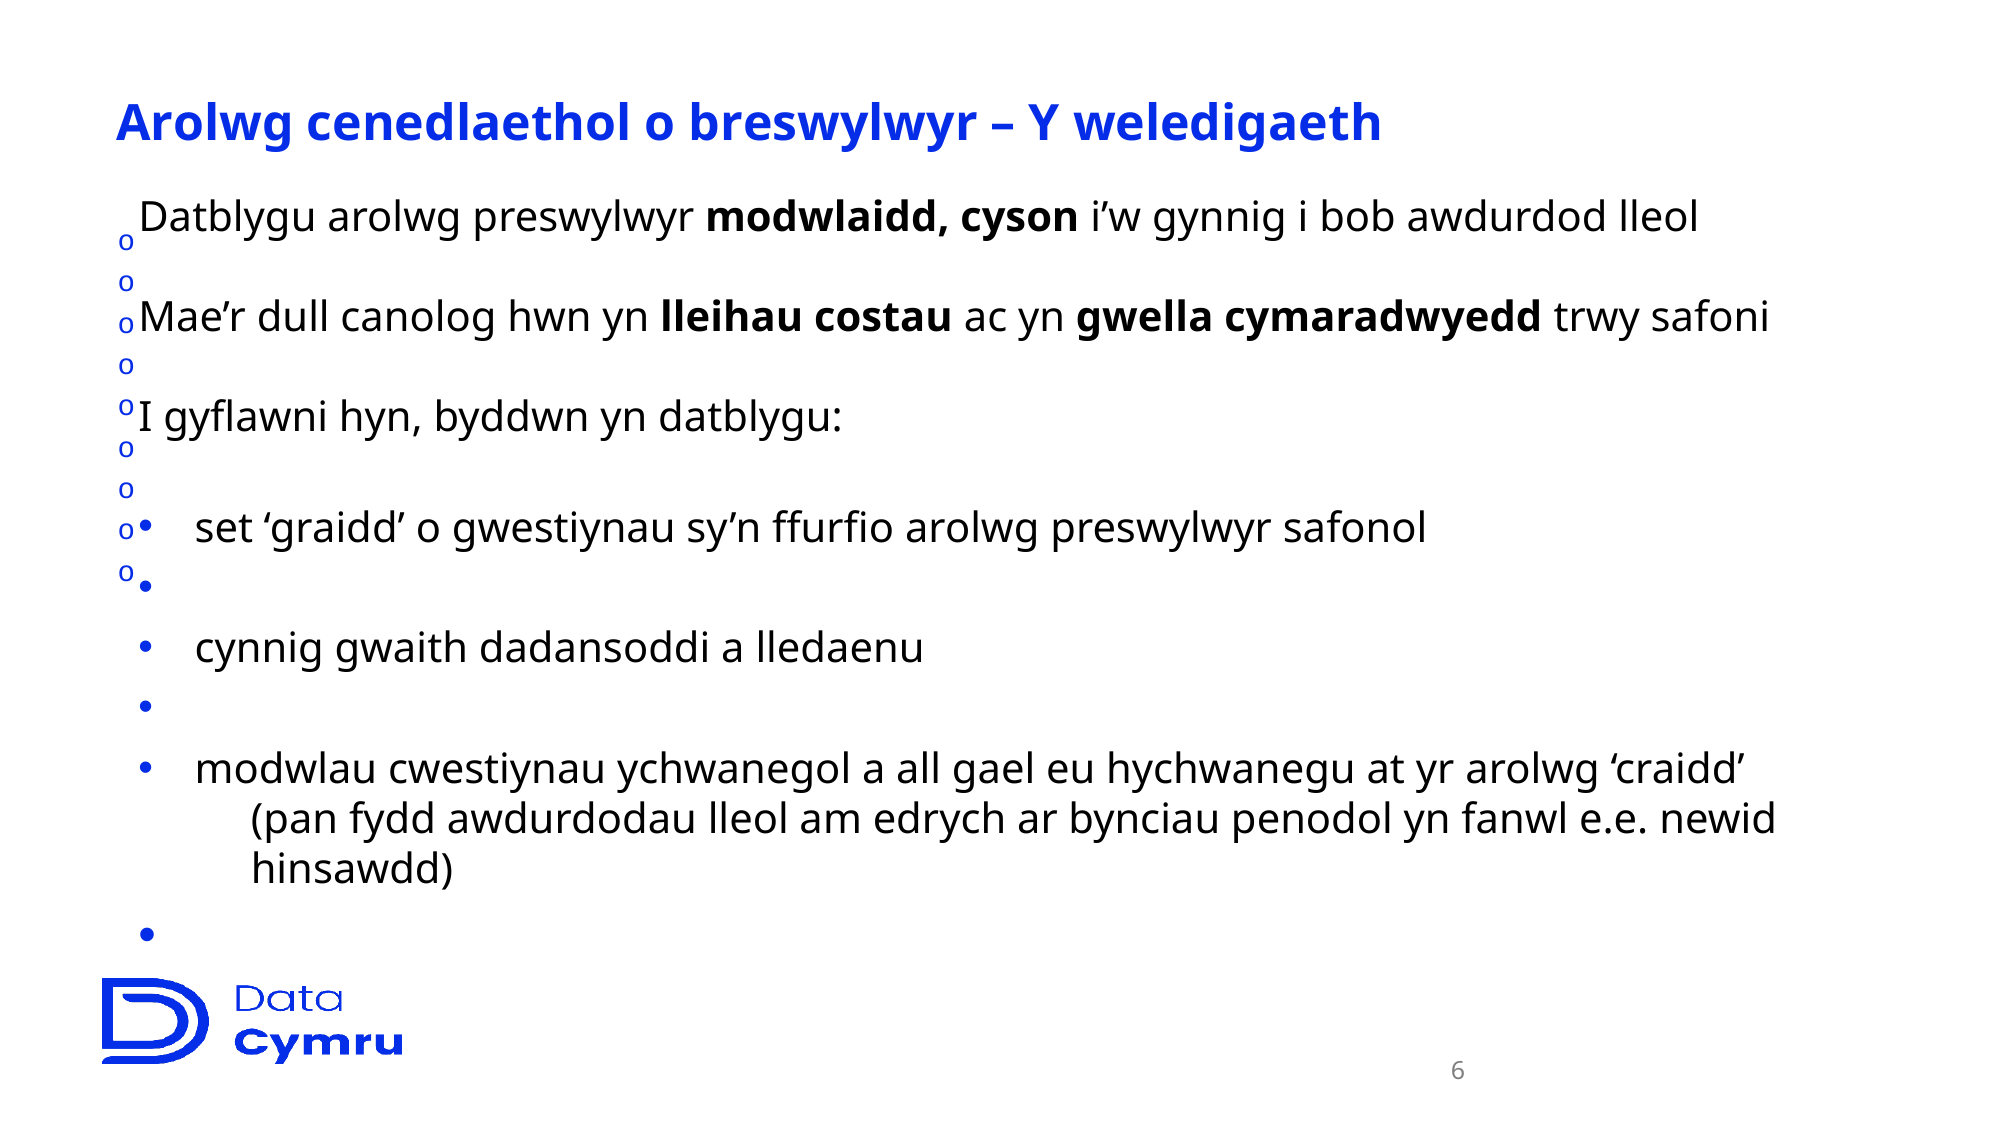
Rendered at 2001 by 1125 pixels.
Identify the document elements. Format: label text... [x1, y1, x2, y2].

text_box 6 [1435, 1046, 1903, 1083]
text_box Datblygu arolwg preswylwyr modwlaidd, cyson i’w gynnig i bob awdurdod lleol Mae’r dull canolog hwn yn lleihau costau ac yn gwella cymaradwyedd trwy safoni I gyflawni hyn, byddwn yn datblygu: set ‘graidd’ o gwestiynau sy’n ffurfio arolwg preswylwyr safonol cynnig gwaith dadansoddi a lledaenu modwlau cwestiynau ychwanegol a all gael eu hychwanegu at yr arolwg ‘craidd’ (pan fydd awdurdodau lleol am edrych ar bynciau penodol yn fanwl e.e. newid hinsawdd) [123, 182, 1854, 927]
list [102, 176, 1903, 958]
title Arolwg cenedlaethol o breswylwyr – Y weledigaeth [101, 57, 1899, 184]
